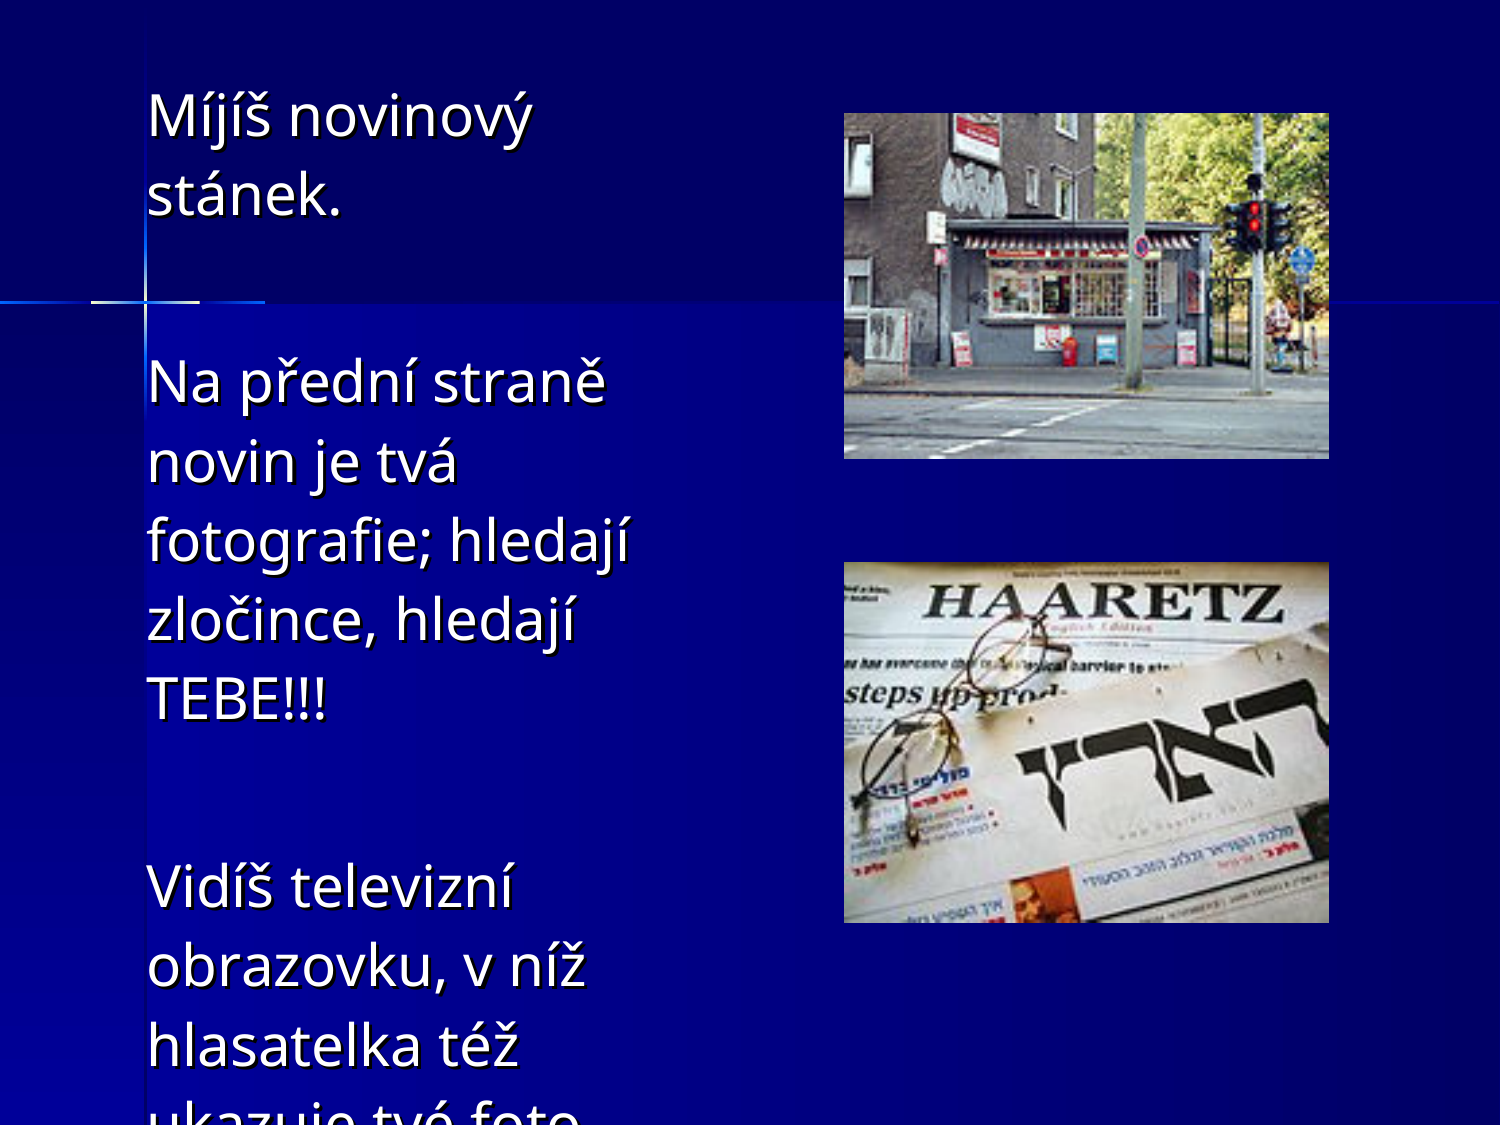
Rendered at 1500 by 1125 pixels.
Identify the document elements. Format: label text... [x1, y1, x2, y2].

text_box [844, 113, 1329, 459]
list Míjíš novinový stánek. Na přední straně novin je tvá fotografie; hledají zločince, hledají TEBE!!! Vidíš televizní obrazovku, v níž hlasatelka též ukazuje tvé foto. [75, 66, 738, 1005]
text_box [844, 562, 1329, 923]
